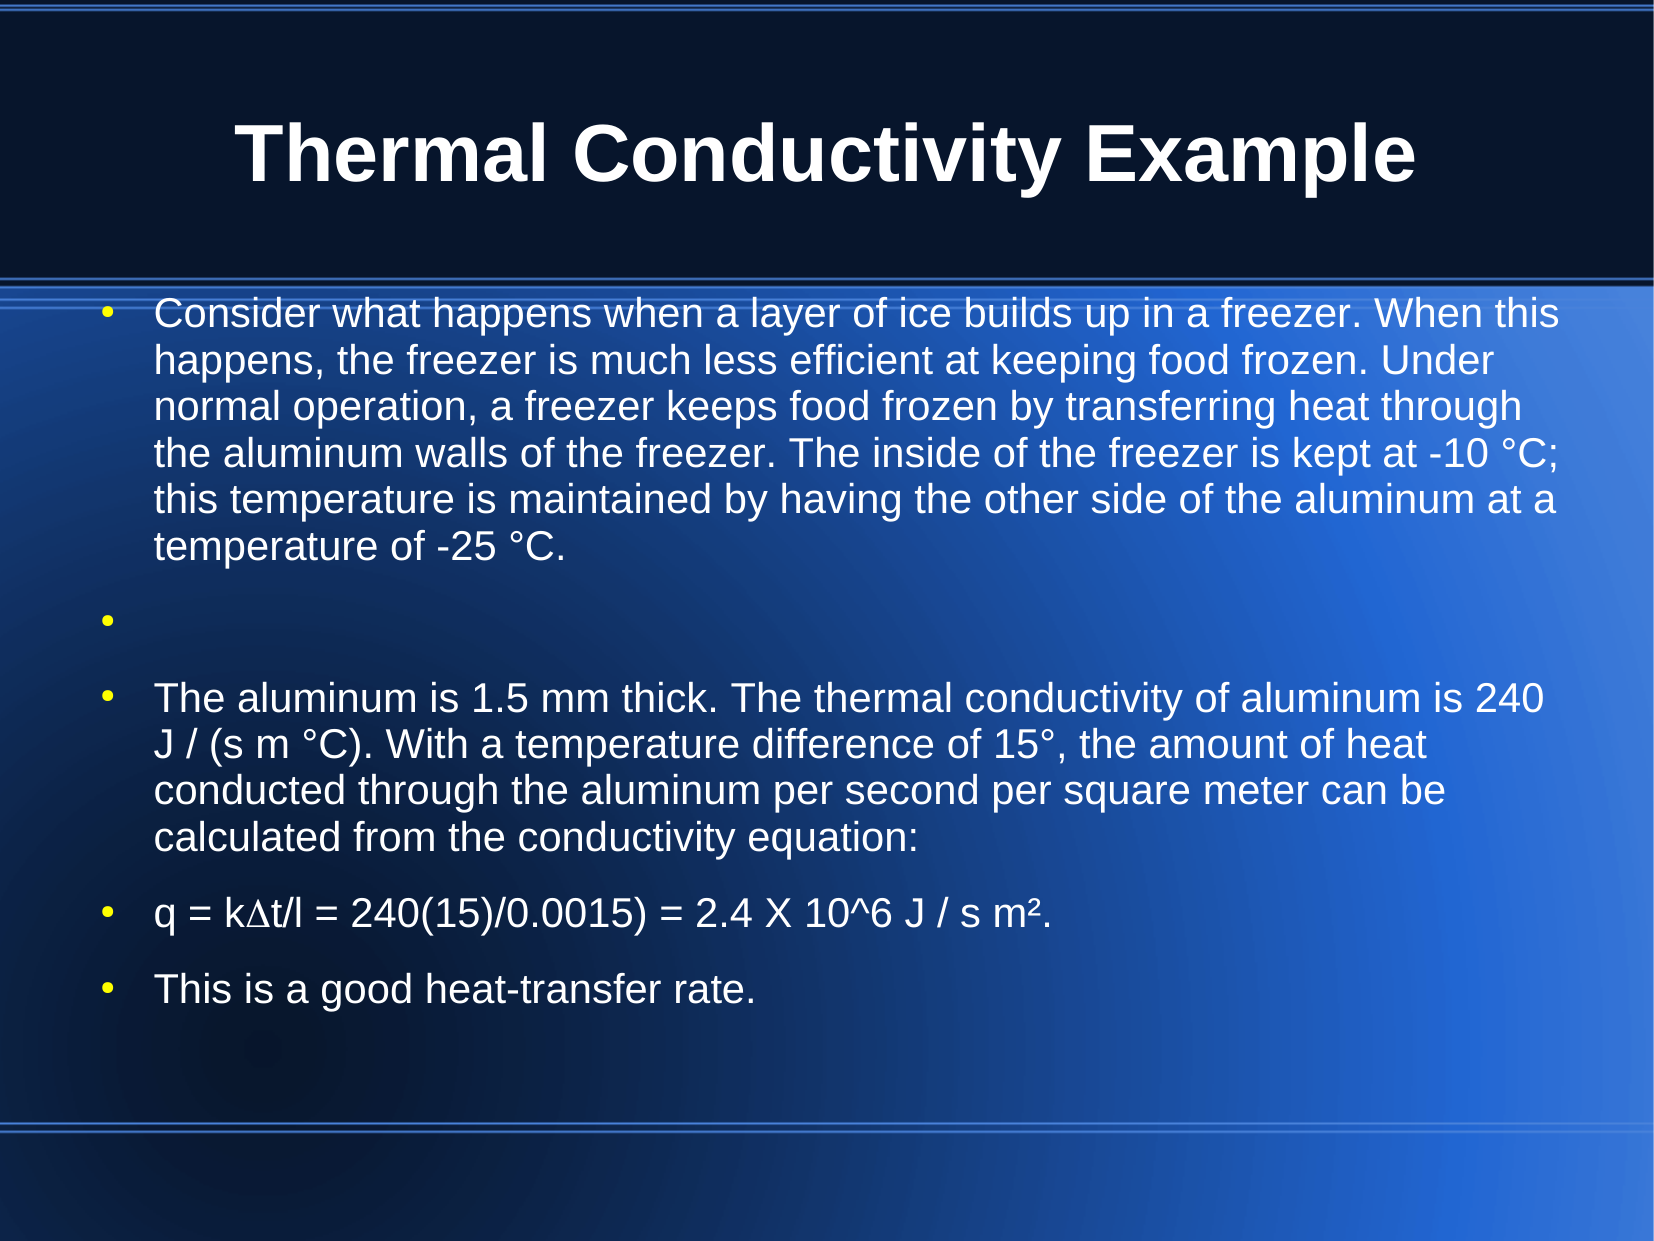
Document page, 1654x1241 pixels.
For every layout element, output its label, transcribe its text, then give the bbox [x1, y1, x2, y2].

picture [0, 0, 1654, 1241]
list Consider what happens when a layer of ice builds up in a freezer. When this happens, the freezer is much less efficient at keeping food frozen. Under normal operation, a freezer keeps food frozen by transferring heat through the aluminum walls of the freezer. The inside of the freezer is kept at -10 °C; this temperature is maintained by having the other side of the aluminum at a temperature of -25 °C. The aluminum is 1.5 mm thick. The thermal conductivity of aluminum is 240 J / (s m °C). With a temperature difference of 15°, the amount of heat conducted through the aluminum per second per square meter can be calculated from the conductivity equation: q = kDt/l = 240(15)/0.0015) = 2.4 X 10^6 J / s m². This is a good heat-transfer rate. [82, 290, 1571, 1109]
title Thermal Conductivity Example [82, 49, 1571, 257]
